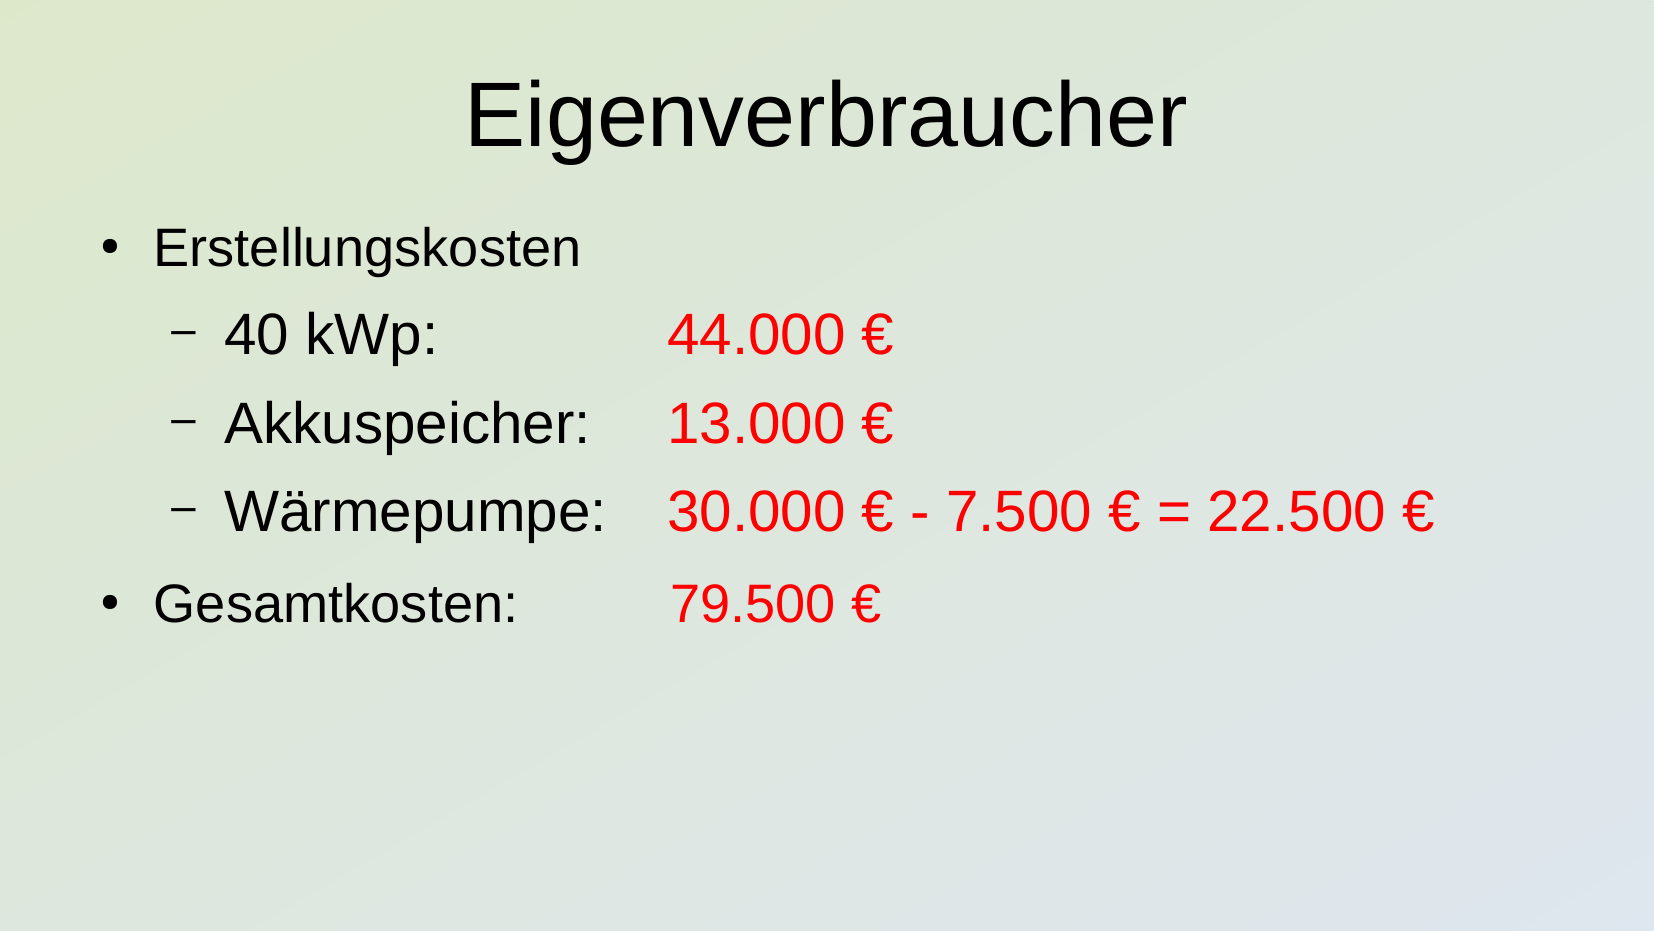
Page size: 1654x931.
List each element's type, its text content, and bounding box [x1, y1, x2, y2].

title Eigenverbraucher [82, 37, 1571, 193]
list Erstellungskosten 40 kWp: 44.000 € Akkuspeicher: 13.000 € Wärmepumpe: 30.000 € - 7.500 € = 22.500 € Gesamtkosten: 79.500 € [82, 217, 1571, 758]
